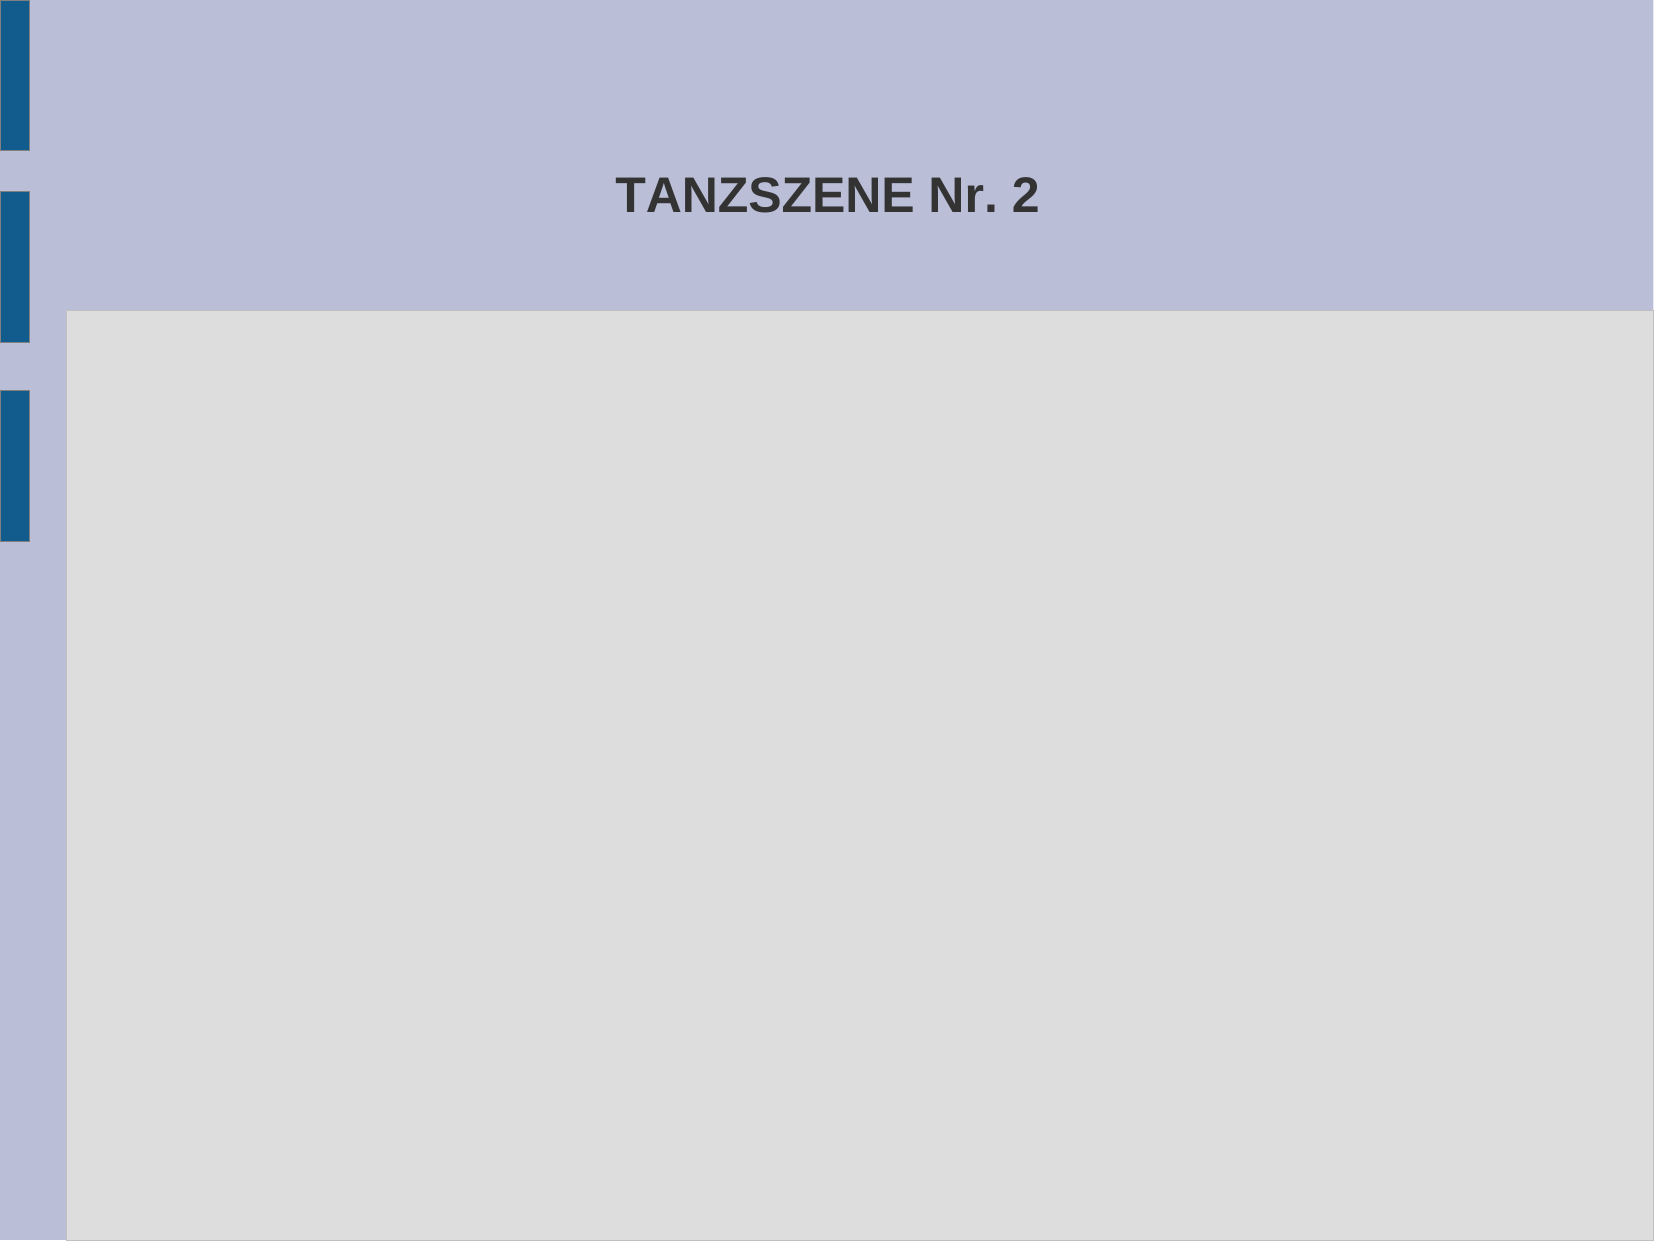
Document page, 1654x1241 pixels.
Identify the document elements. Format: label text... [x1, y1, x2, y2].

title TANZSZENE Nr. 2 [121, 91, 1534, 299]
